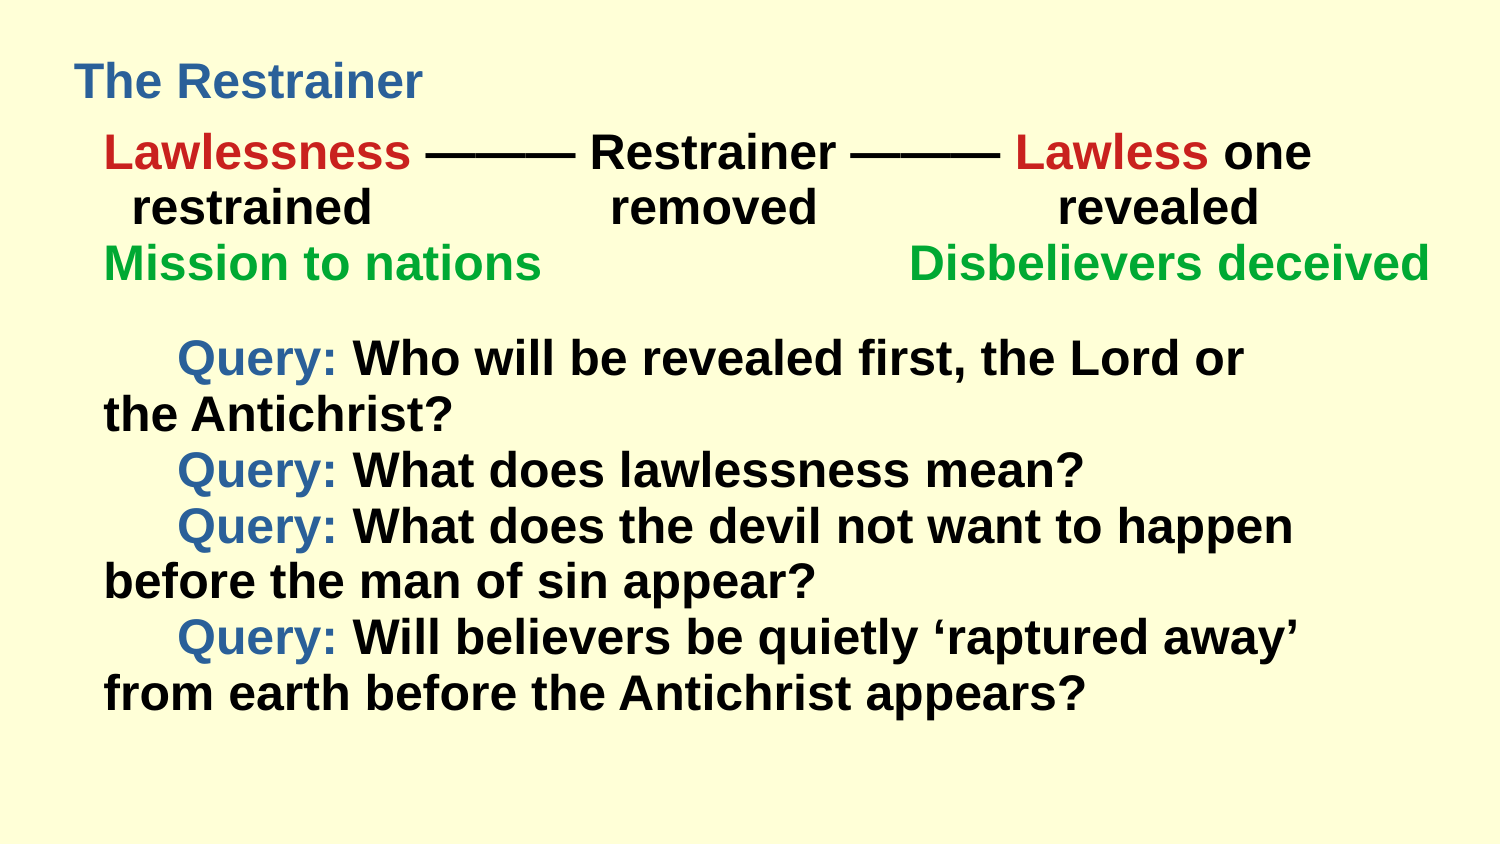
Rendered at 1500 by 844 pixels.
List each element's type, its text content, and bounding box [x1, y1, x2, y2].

text_box Query: Who will be revealed first, the Lord or the Antichrist? Query: What does lawlessness mean? Query: What does the devil not want to happen before the man of sin appear? Query: Will believers be quietly ‘raptured away’ from earth before the Antichrist appears? [88, 323, 1388, 729]
text_box The Restrainer [59, 45, 1093, 117]
text_box Lawlessness ——— Restrainer ——— Lawless one restrained removed revealed Mission to nations Disbelievers deceived [88, 116, 1477, 355]
